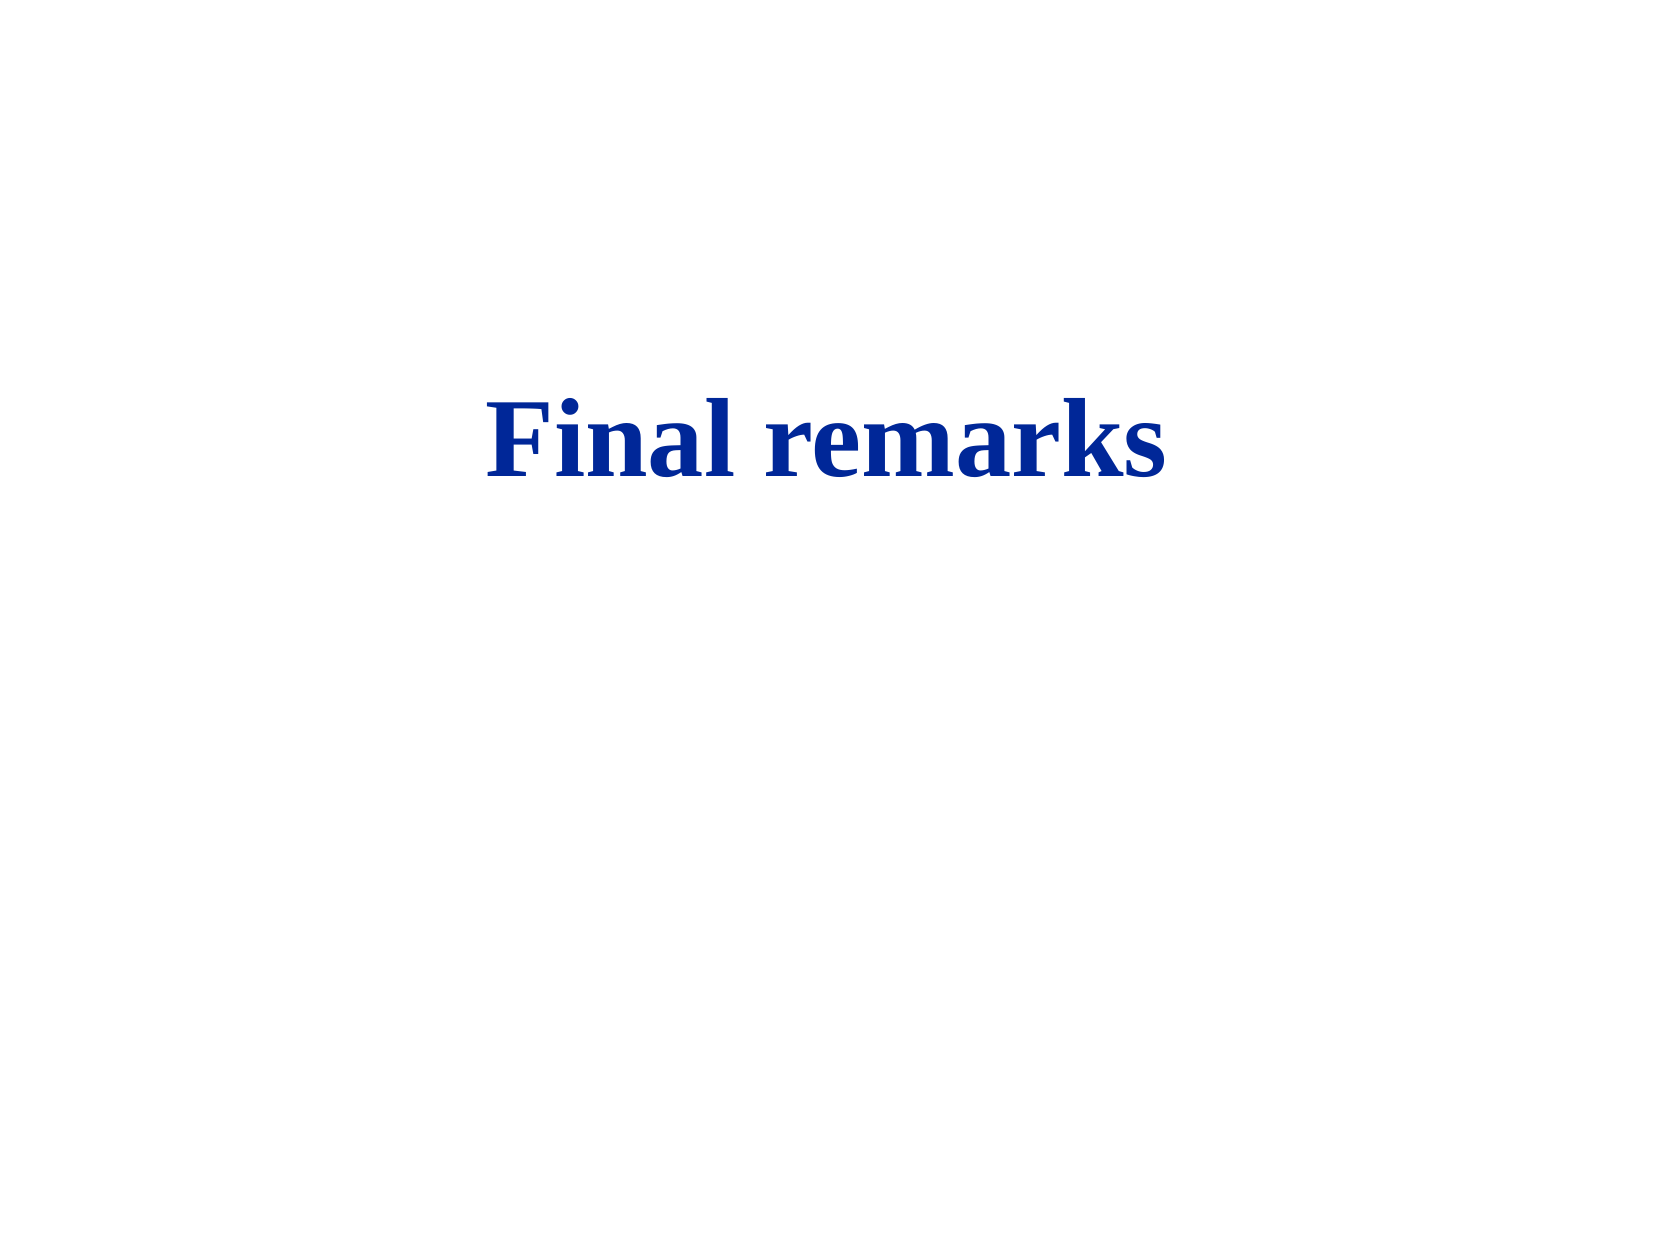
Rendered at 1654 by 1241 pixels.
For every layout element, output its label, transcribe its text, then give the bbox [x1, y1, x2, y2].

title Final remarks [82, 315, 1571, 563]
